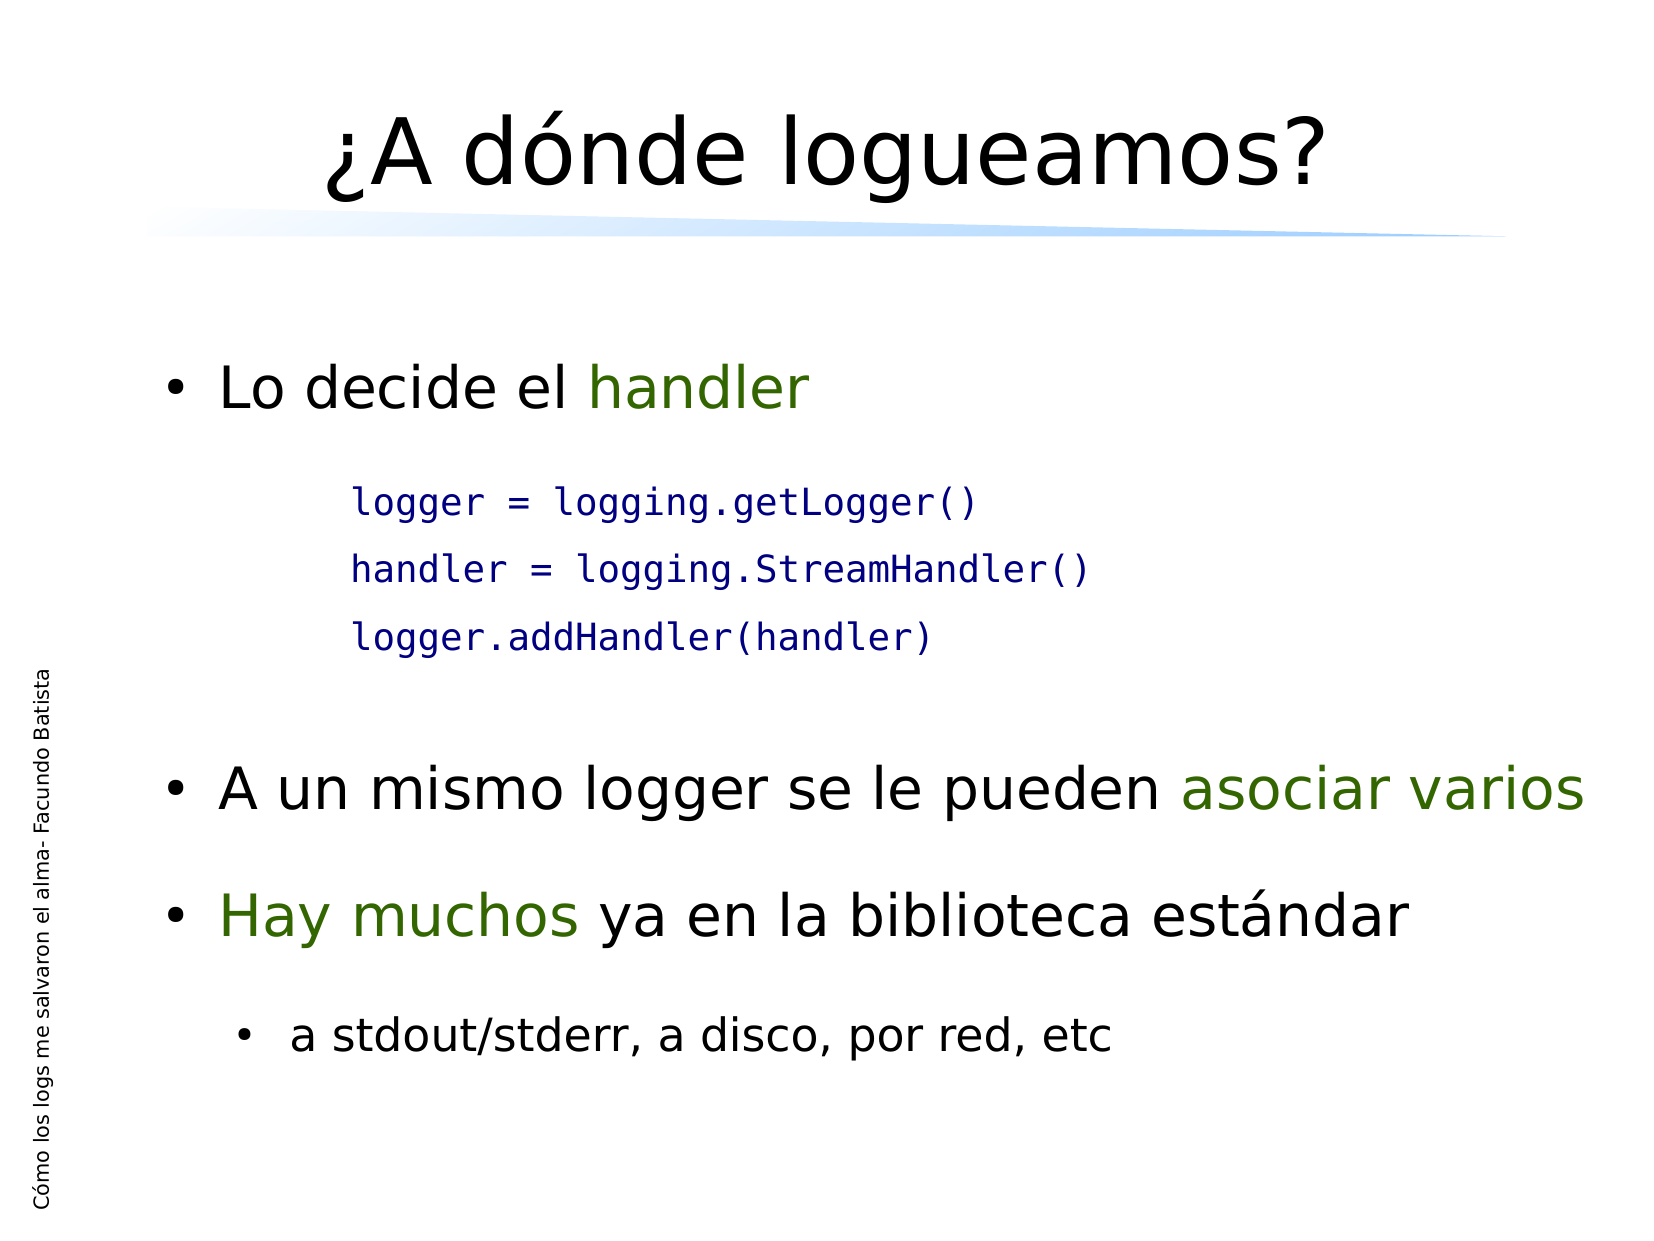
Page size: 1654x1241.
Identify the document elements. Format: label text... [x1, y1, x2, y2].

title ¿A dónde logueamos? [82, 49, 1571, 257]
list Lo decide el handler logger = logging.getLogger() handler = logging.StreamHandler() logger.addHandler(handler) A un mismo logger se le pueden asociar varios Hay muchos ya en la biblioteca estándar a stdout/stderr, a disco, por red, etc [147, 354, 1625, 1109]
